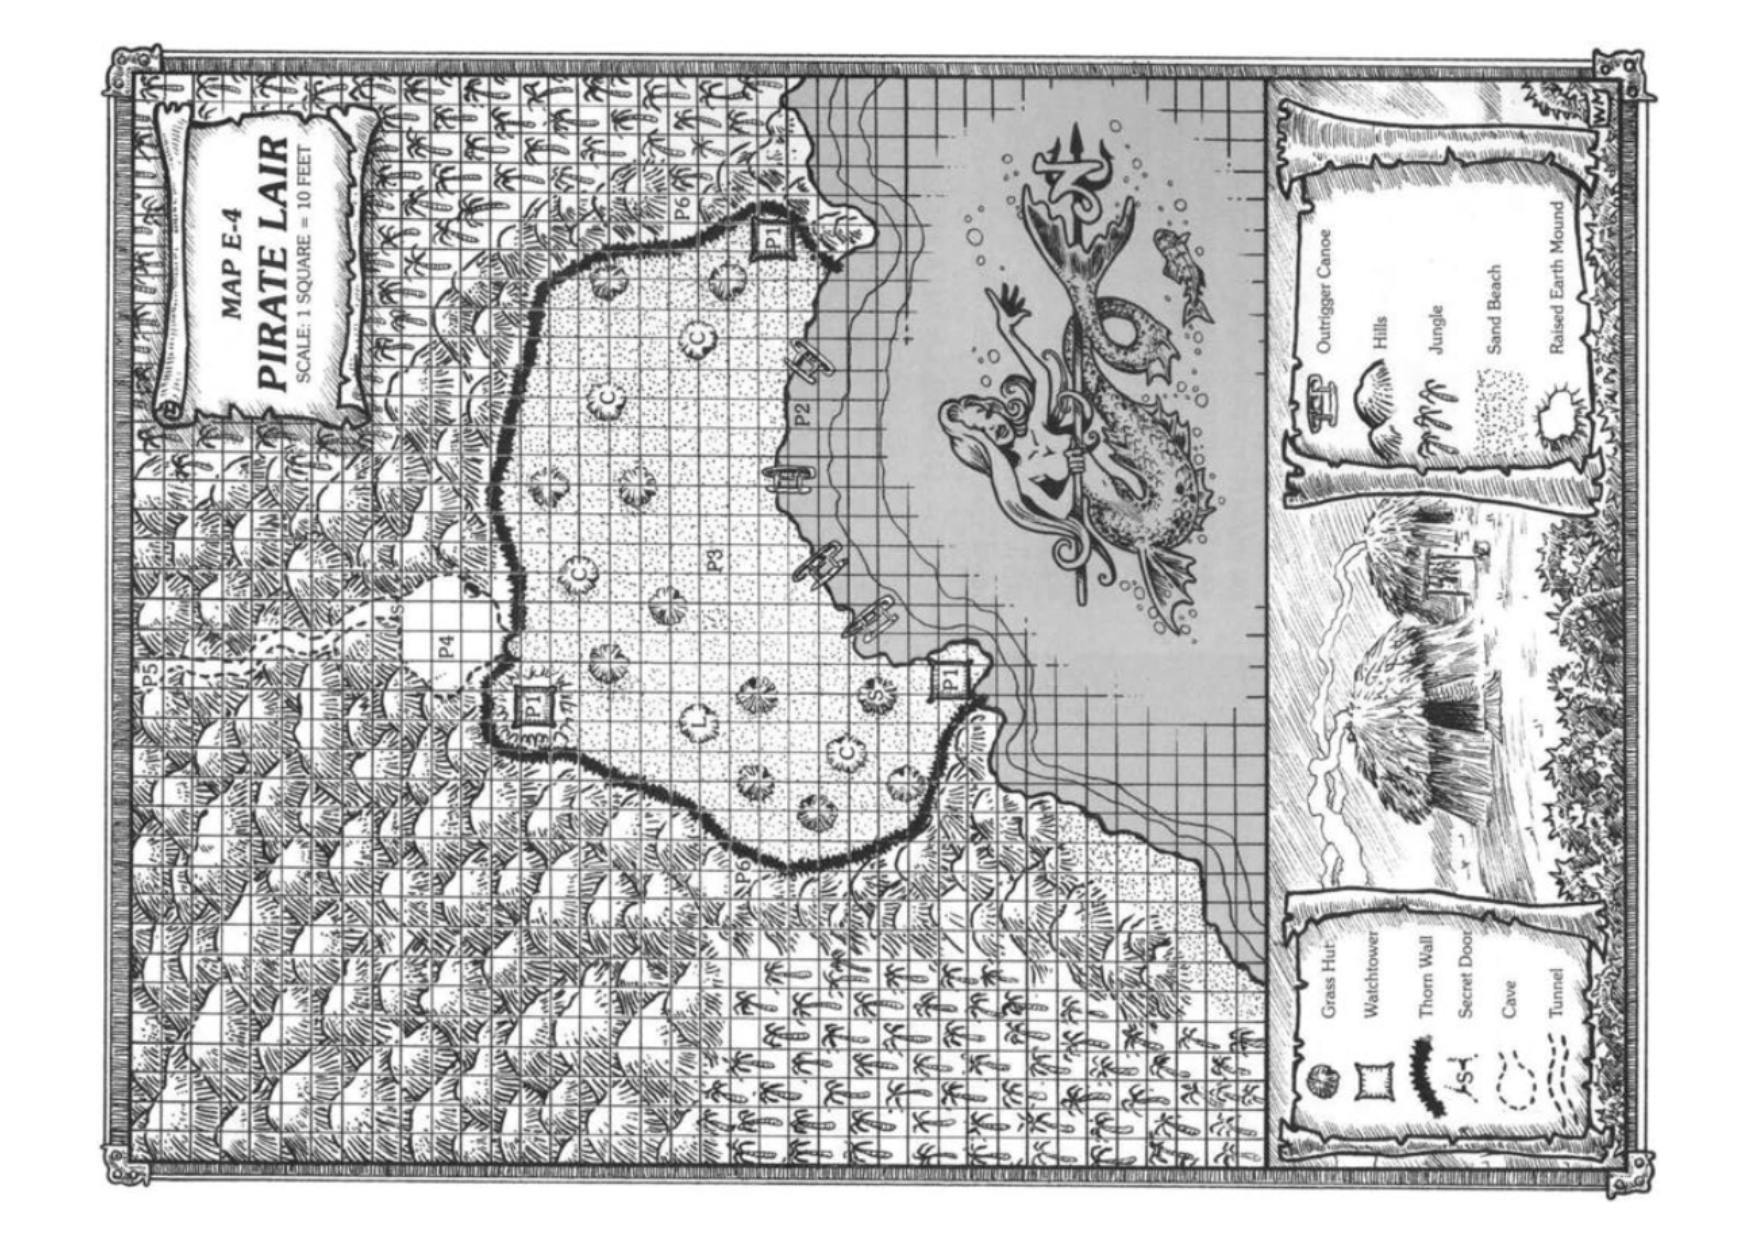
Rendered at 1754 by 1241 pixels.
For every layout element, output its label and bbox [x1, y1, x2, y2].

picture [94, 37, 1660, 1203]
